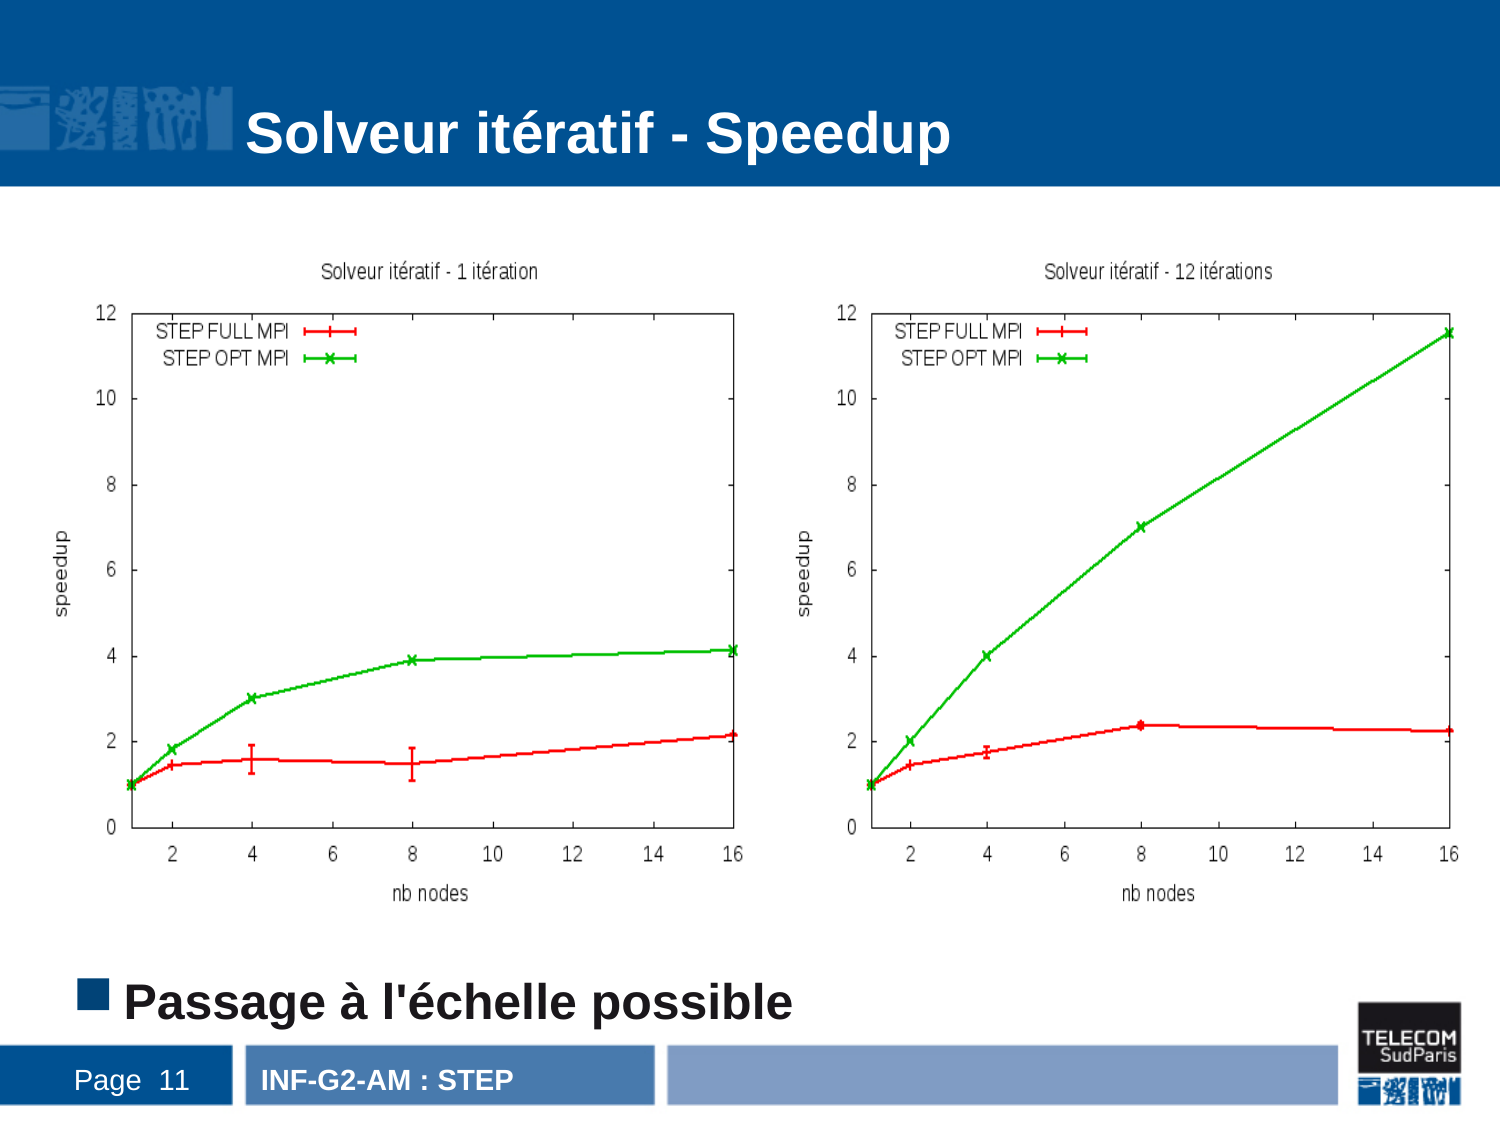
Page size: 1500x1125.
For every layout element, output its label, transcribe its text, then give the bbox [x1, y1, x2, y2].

list Passage à l'échelle possible [78, 969, 1449, 1034]
picture [0, 0, 1500, 1125]
title Solveur itératif - Speedup [245, 38, 1459, 166]
